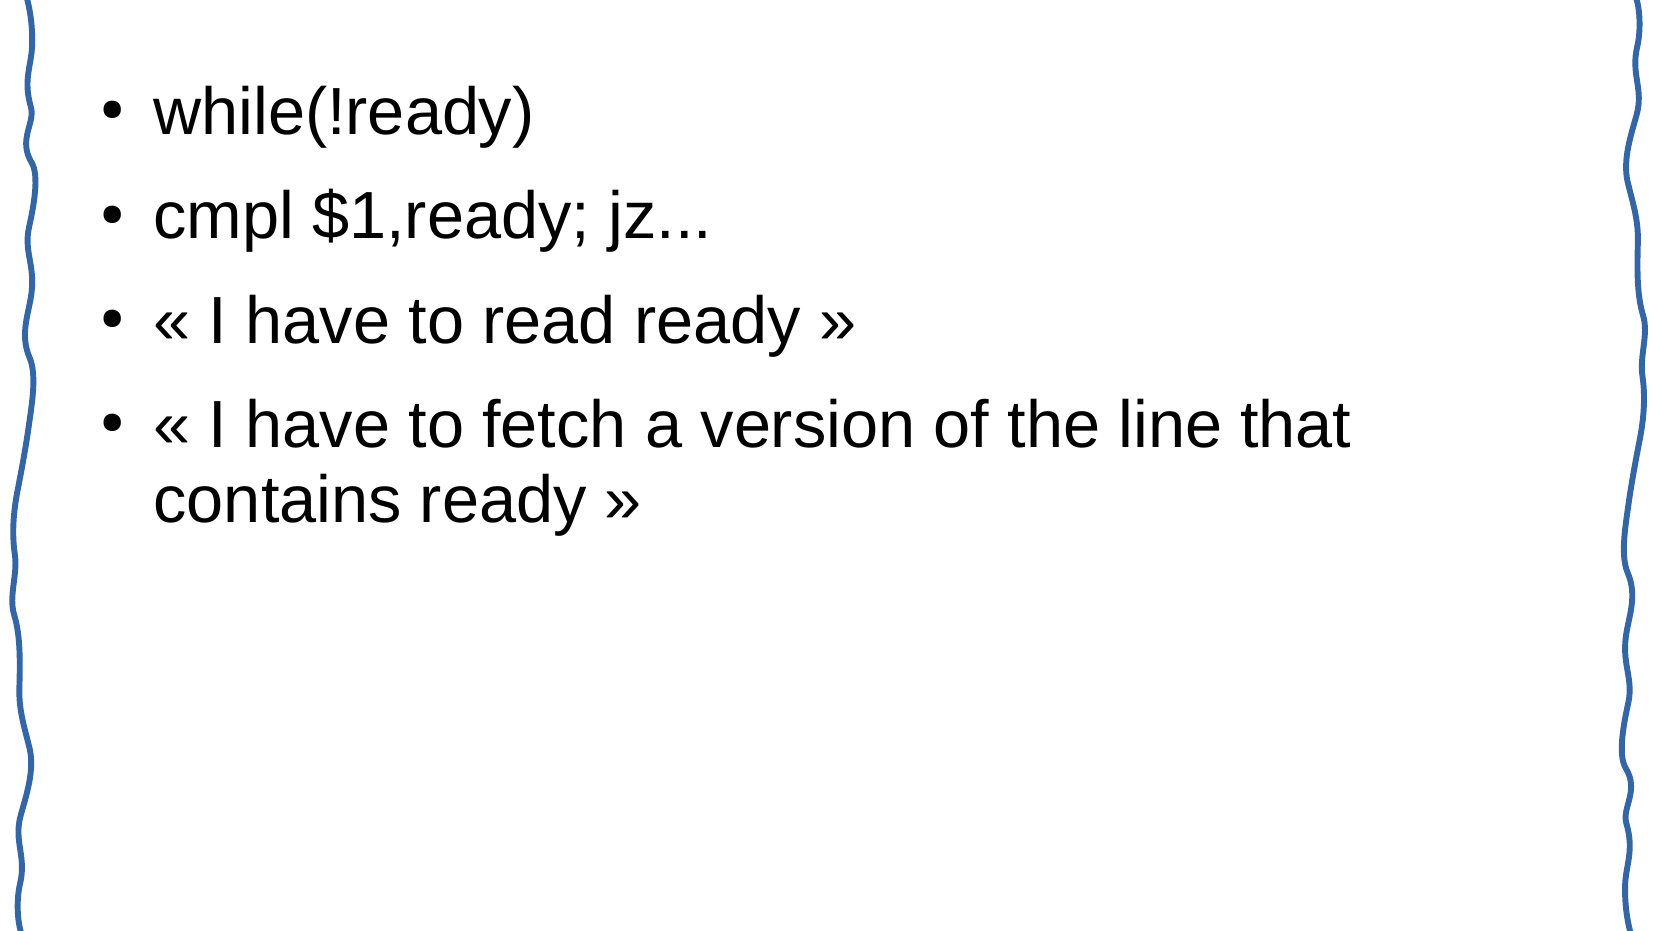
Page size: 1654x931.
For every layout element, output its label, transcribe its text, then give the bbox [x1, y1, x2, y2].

list while(!ready) cmpl $1,ready; jz... « I have to read ready » « I have to fetch a version of the line that contains ready » [82, 74, 1571, 852]
